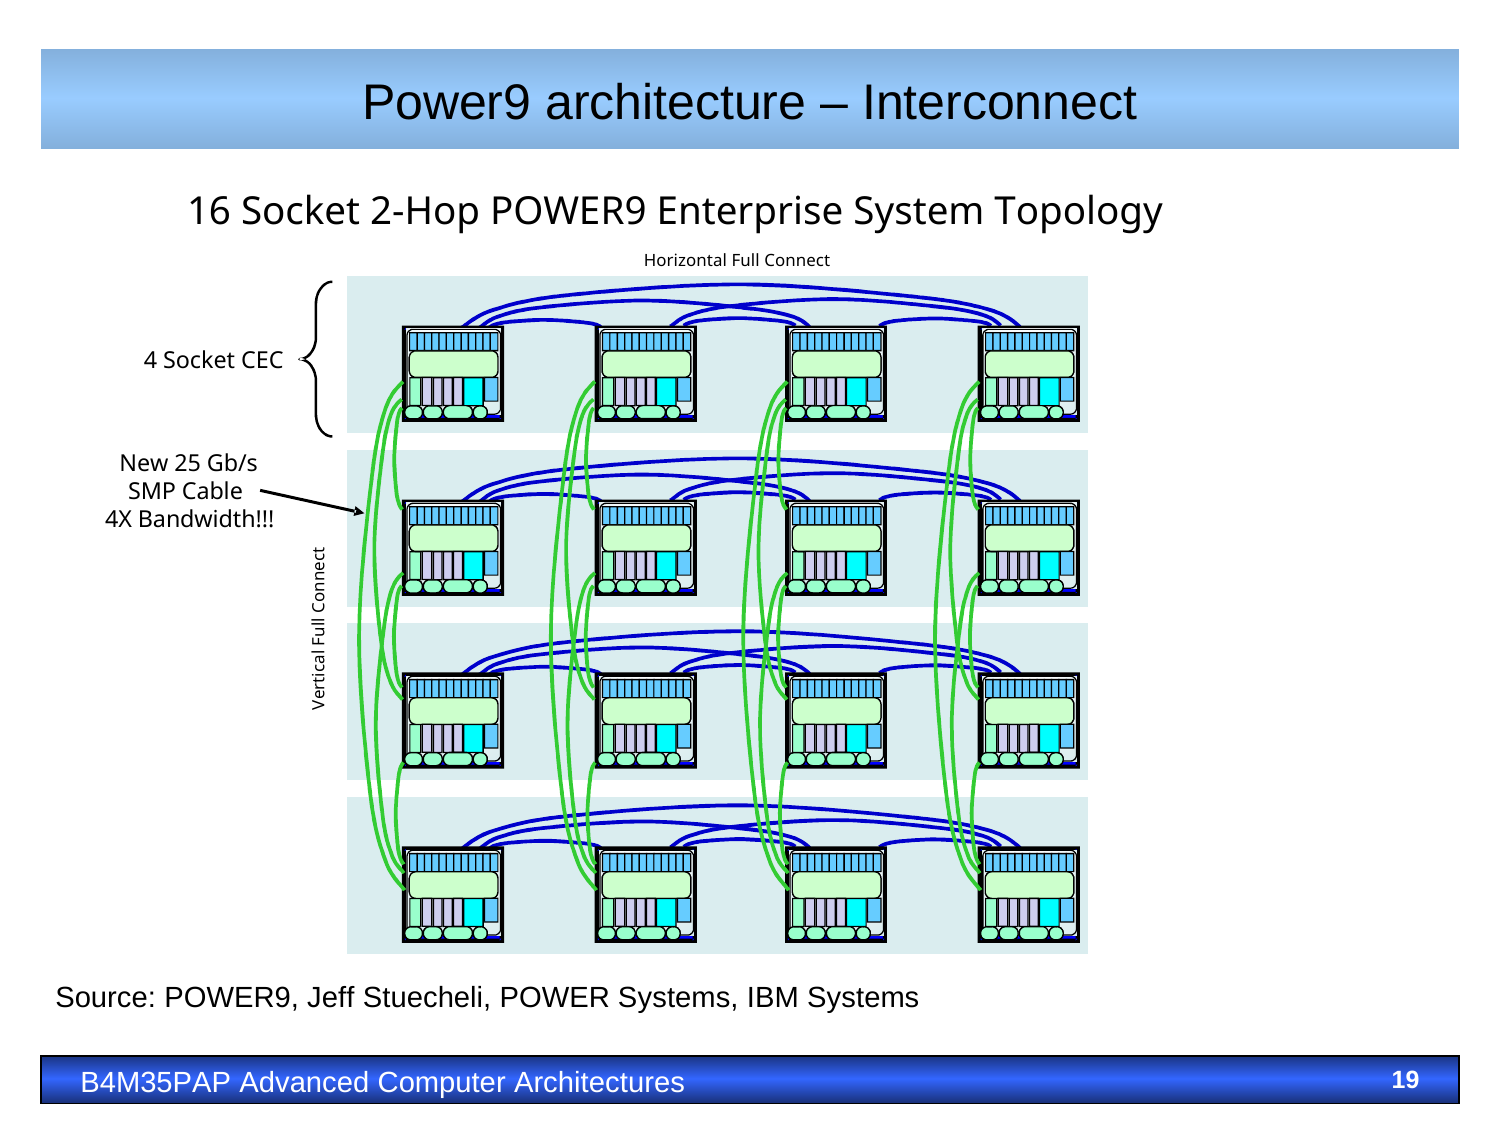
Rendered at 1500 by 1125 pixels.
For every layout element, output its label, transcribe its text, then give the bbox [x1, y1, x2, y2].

picture [677, 576, 692, 587]
picture [677, 923, 692, 934]
text_box SMP Cable [128, 476, 251, 504]
picture [484, 923, 499, 934]
text_box 16 Socket 2-Hop POWER9 Enterprise System Topology [187, 186, 1241, 233]
text_box [300, 280, 333, 438]
picture [484, 576, 499, 587]
text_box 4 Socket CEC [143, 345, 300, 374]
picture [867, 402, 882, 413]
text_box 4X Bandwidth!!! [105, 504, 296, 533]
picture [677, 749, 692, 760]
picture [1060, 402, 1075, 413]
picture [1060, 749, 1075, 760]
text_box Horizontal Full Connect [644, 249, 843, 270]
picture [677, 402, 692, 413]
picture [484, 402, 499, 413]
picture [867, 923, 882, 934]
picture [1060, 923, 1075, 934]
picture [1060, 576, 1075, 587]
picture [867, 576, 882, 587]
text_box Vertical Full Connect [307, 533, 328, 711]
title Power9 architecture – Interconnect [41, 49, 1459, 149]
picture [484, 749, 499, 760]
text_box Source: POWER9, Jeff Stuecheli, POWER Systems, IBM Systems [40, 970, 1071, 1056]
text_box New 25 Gb/s [119, 448, 268, 477]
picture [867, 749, 882, 760]
text_box [259, 276, 1088, 954]
